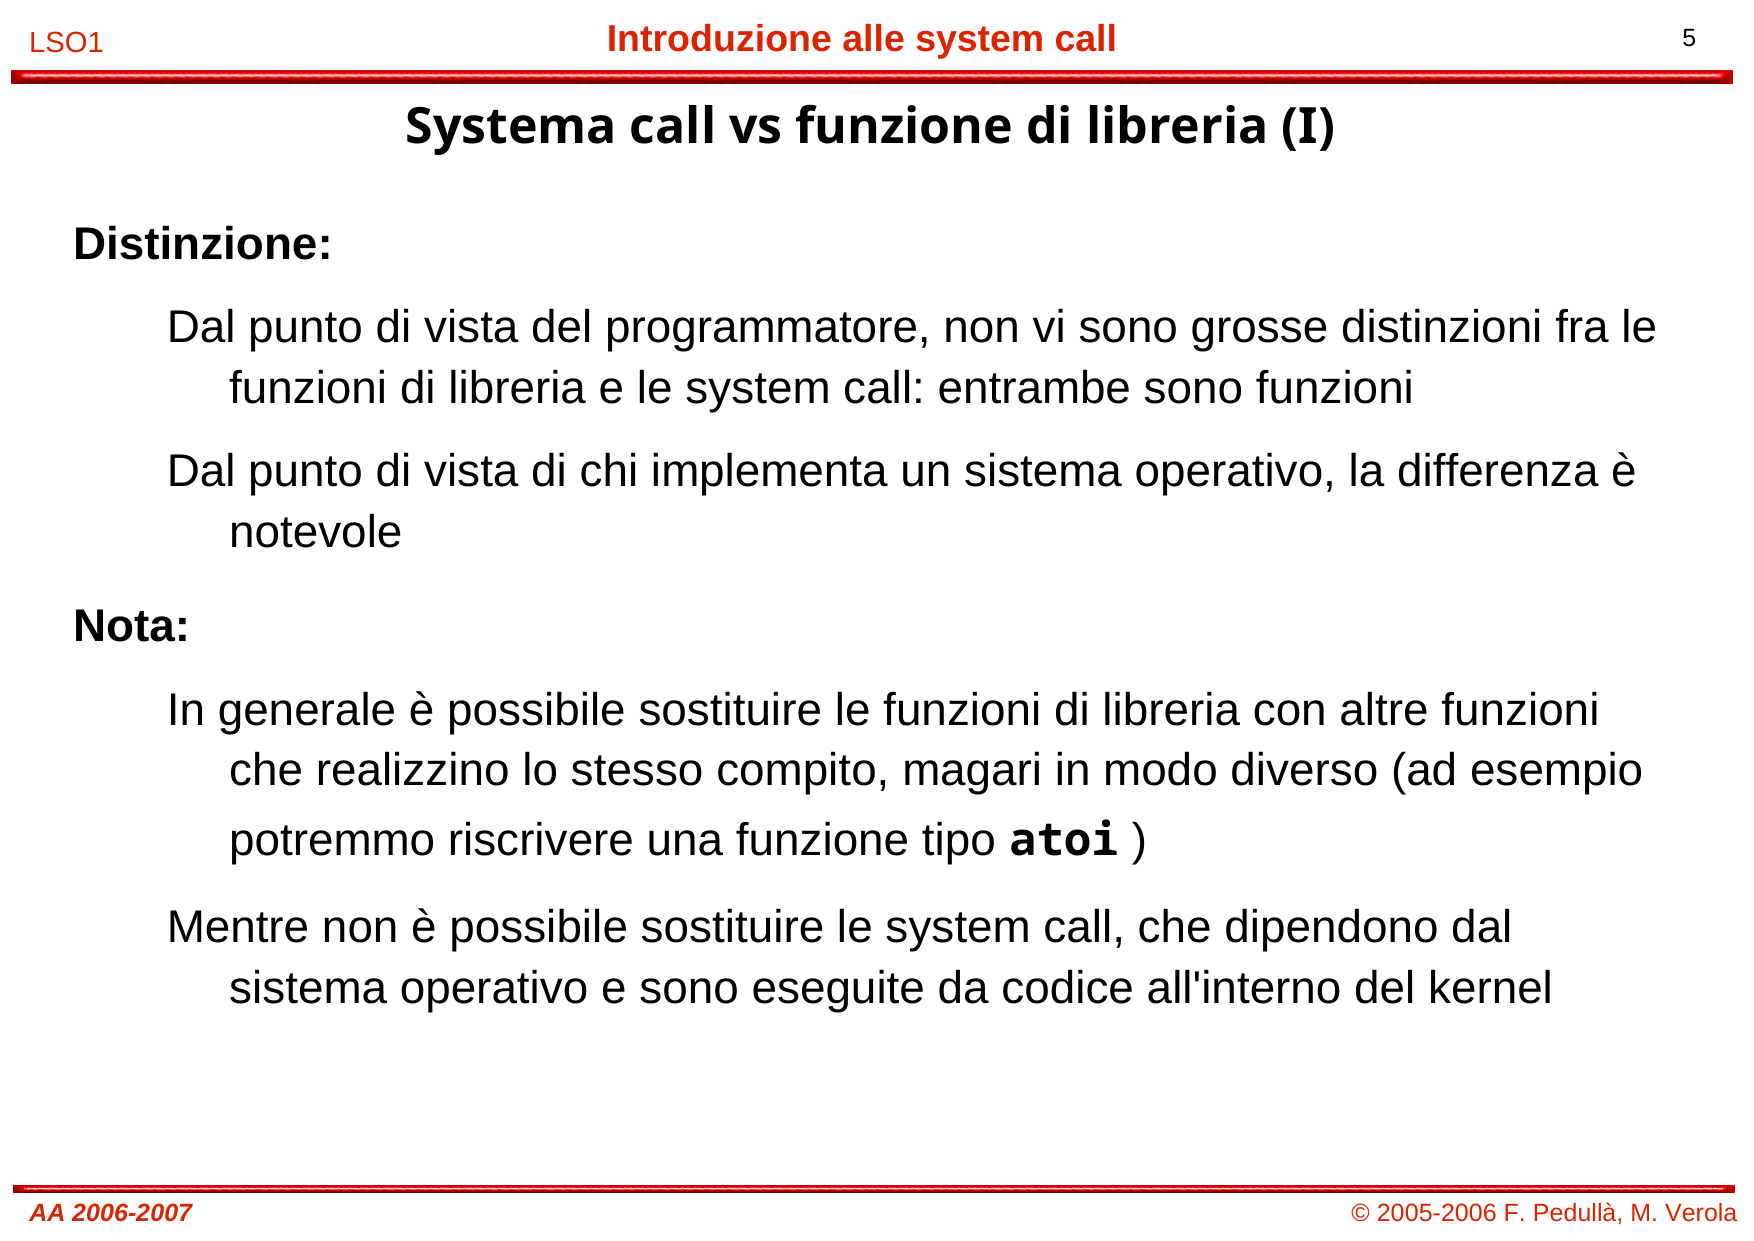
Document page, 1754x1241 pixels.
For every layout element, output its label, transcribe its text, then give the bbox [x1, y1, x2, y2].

list Distinzione: Dal punto di vista del programmatore, non vi sono grosse distinzioni fra le funzioni di libreria e le system call: entrambe sono funzioni Dal punto di vista di chi implementa un sistema operativo, la differenza è notevole Nota: In generale è possibile sostituire le funzioni di libreria con altre funzioni che realizzino lo stesso compito, magari in modo diverso (ad esempio potremmo riscrivere una funzione tipo atoi ) Mentre non è possibile sostituire le system call, che dipendono dal sistema operativo e sono eseguite da codice all'interno del kernel [58, 206, 1696, 1057]
title Systema call vs funzione di libreria (I) [351, 78, 1391, 174]
picture [11, 70, 1733, 84]
picture [13, 1185, 1735, 1193]
